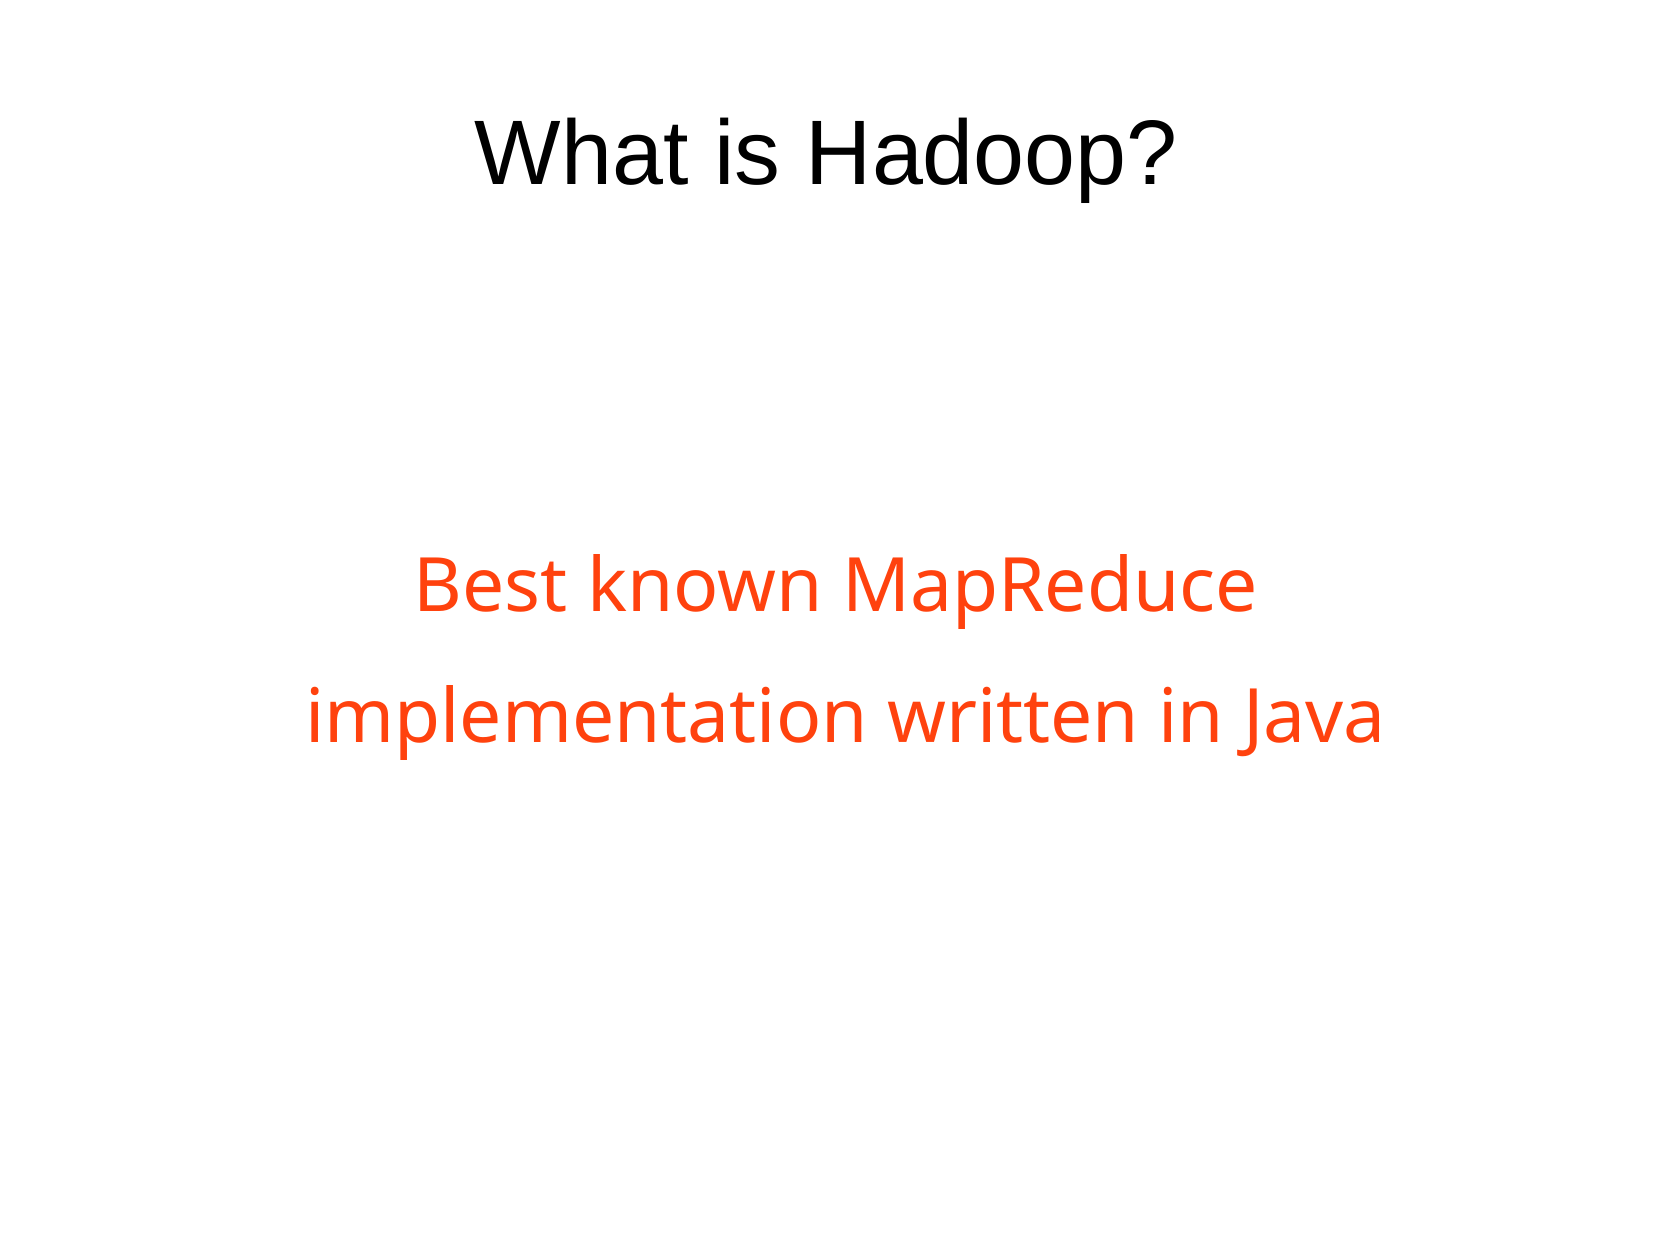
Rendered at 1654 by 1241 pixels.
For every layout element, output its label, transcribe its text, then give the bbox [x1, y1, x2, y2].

list Best known MapReduce implementation written in Java [82, 290, 1538, 1126]
title What is Hadoop? [82, 49, 1571, 257]
